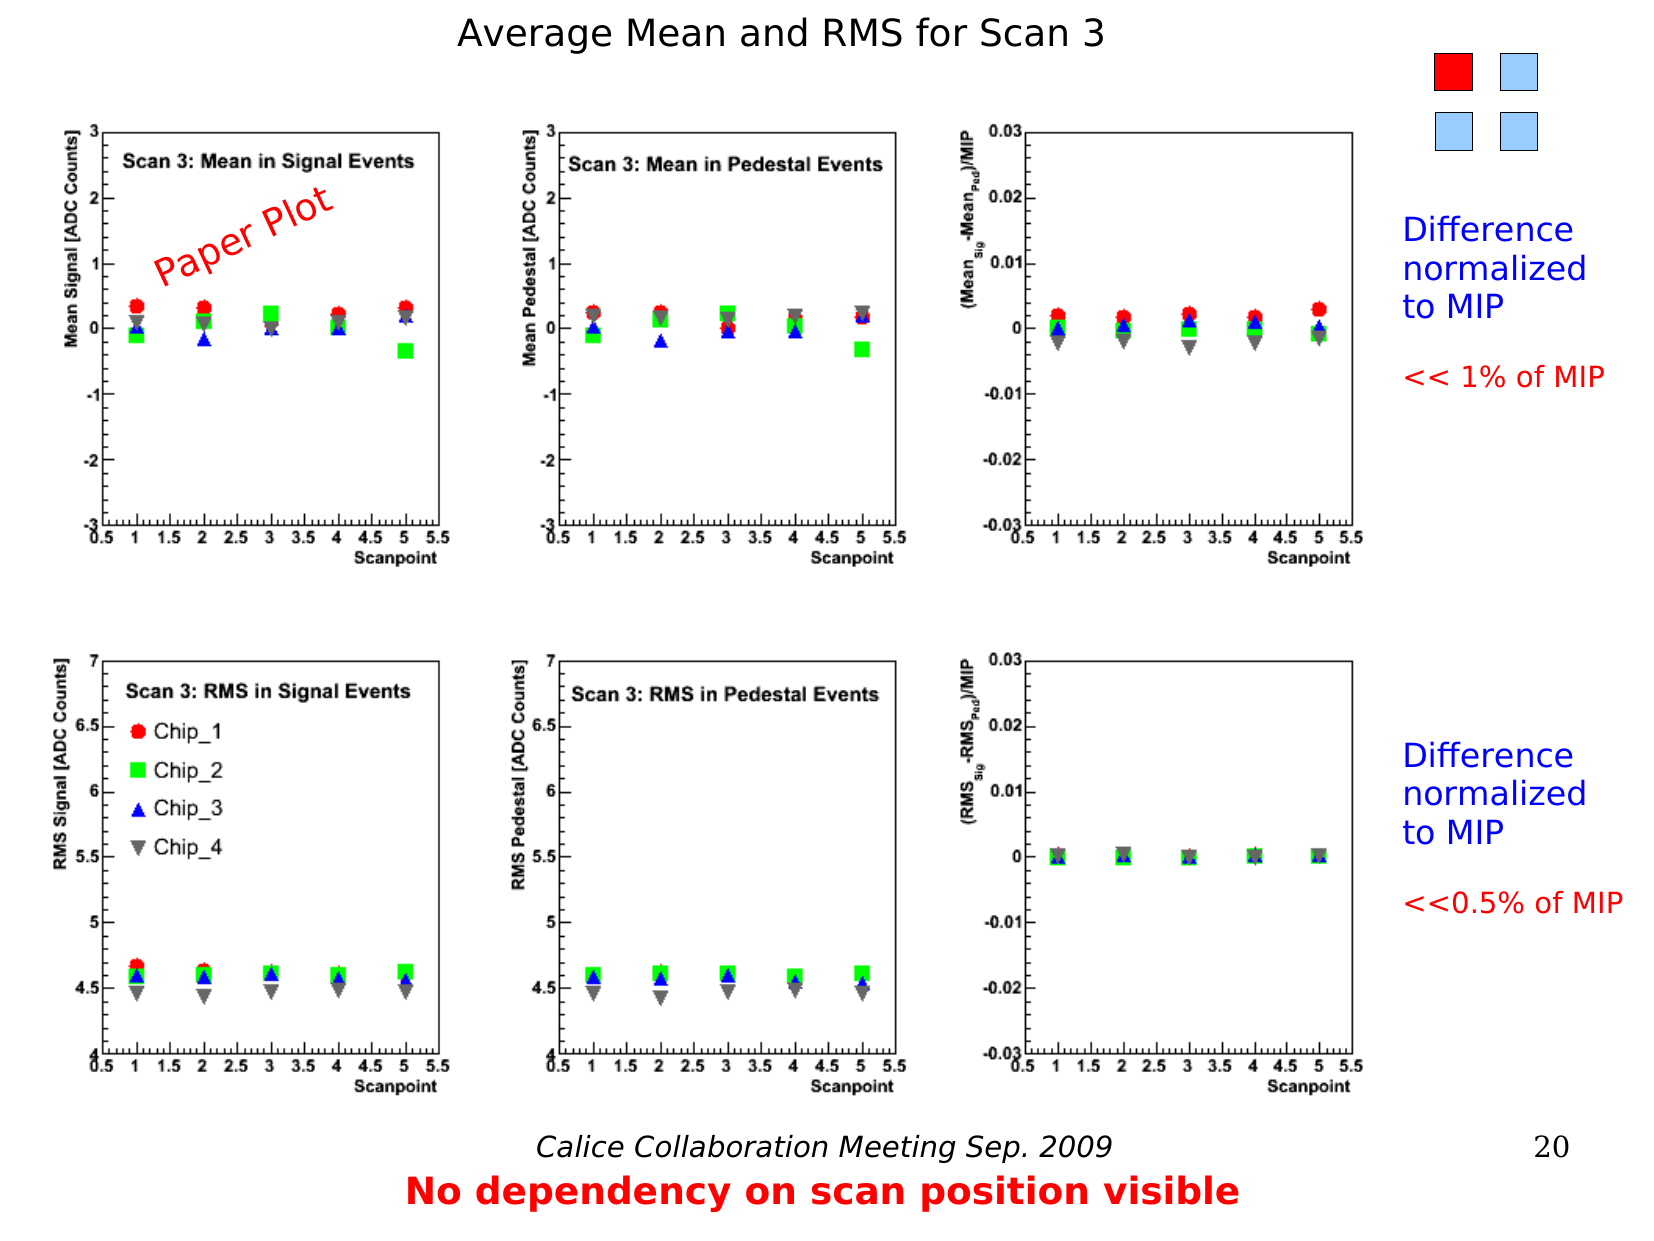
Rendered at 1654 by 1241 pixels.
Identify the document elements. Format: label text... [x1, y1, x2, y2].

text_box [1435, 112, 1473, 151]
text_box Paper Plot [131, 165, 352, 310]
text_box Difference normalized to MIP <<0.5% of MIP [1387, 729, 1639, 963]
picture [35, 76, 1405, 1133]
text_box Average Mean and RMS for Scan 3 [442, 4, 1108, 64]
text_box No dependency on scan position visible [389, 1162, 1238, 1221]
text_box [1500, 53, 1538, 91]
text_box [1500, 112, 1538, 151]
text_box [1434, 53, 1473, 91]
text_box Difference normalized to MIP << 1% of MIP [1387, 203, 1619, 437]
